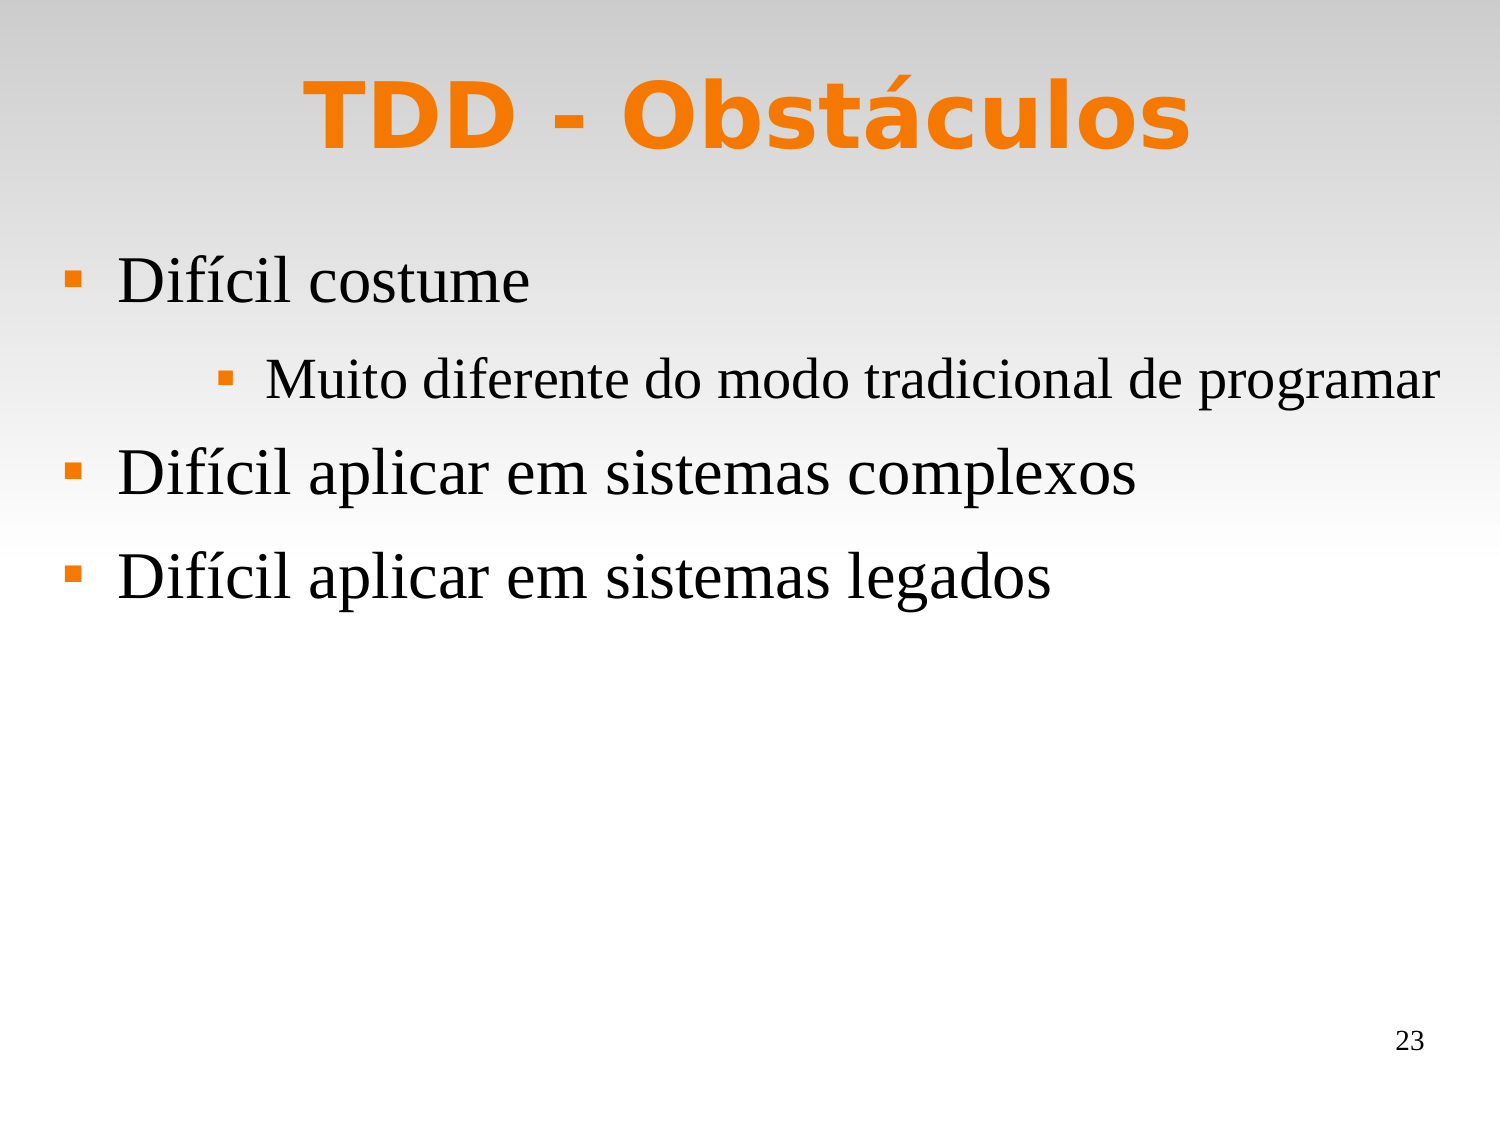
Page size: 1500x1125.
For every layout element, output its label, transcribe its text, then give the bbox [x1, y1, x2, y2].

list Difícil costume Muito diferente do modo tradicional de programar Difícil aplicar em sistemas complexos Difícil aplicar em sistemas legados [29, 243, 1469, 1072]
title TDD - Obstáculos [29, 38, 1469, 196]
